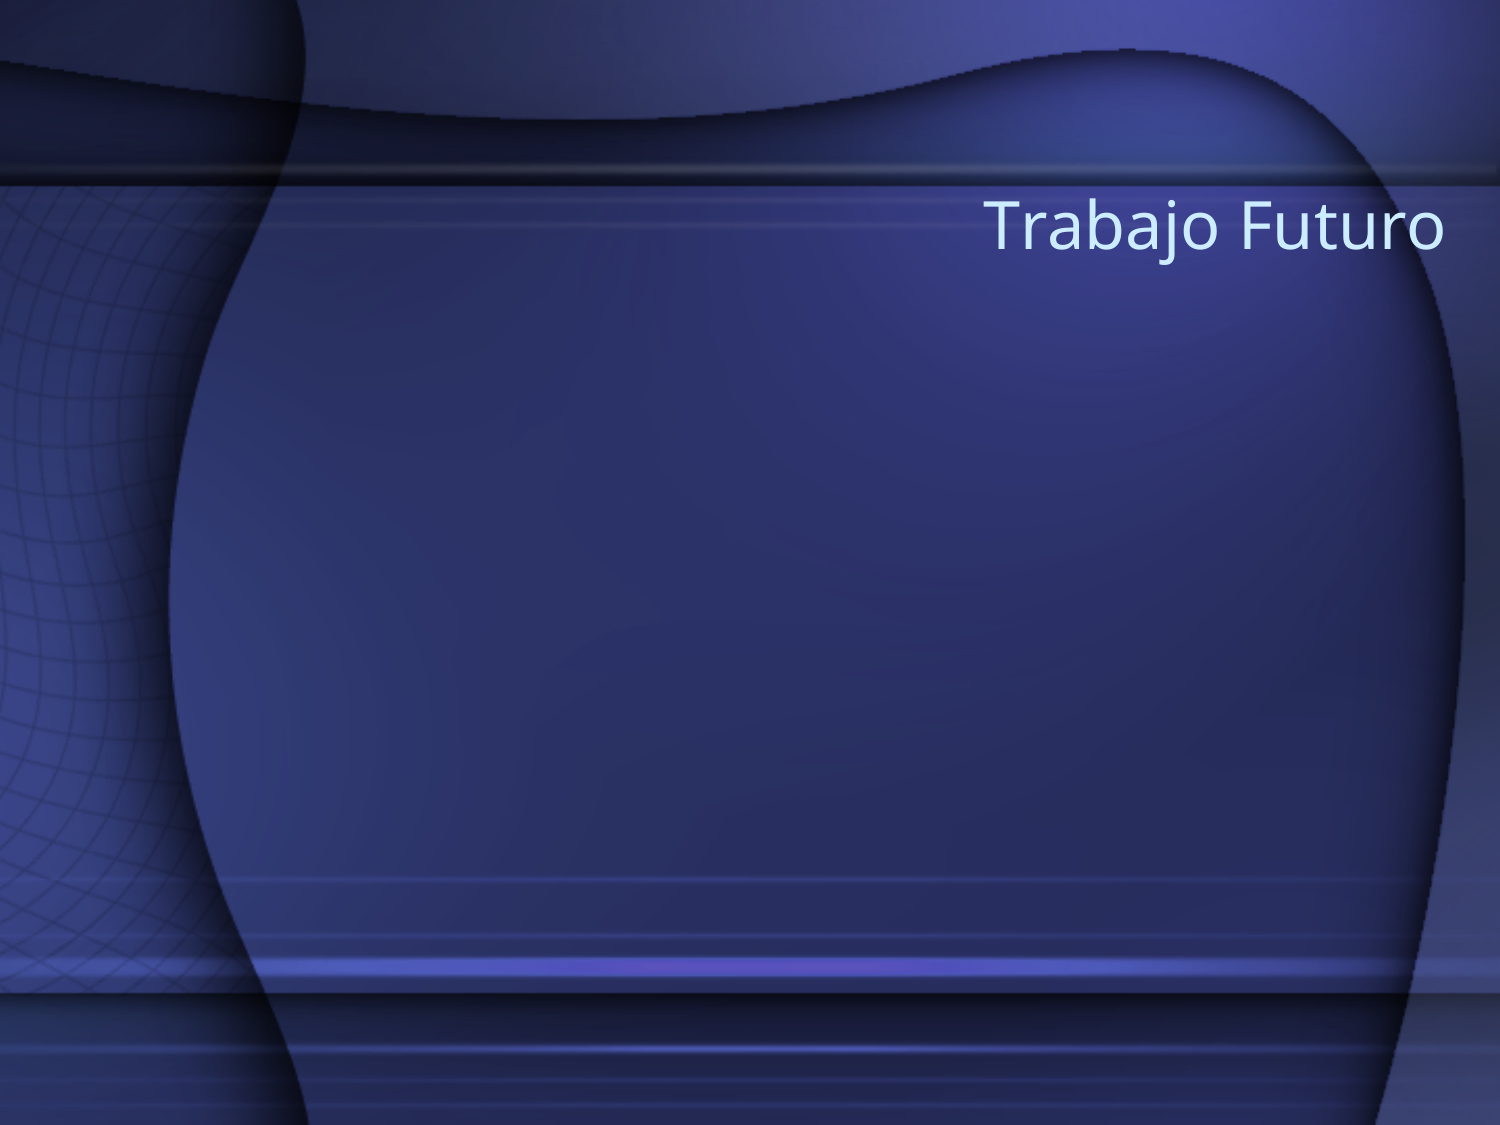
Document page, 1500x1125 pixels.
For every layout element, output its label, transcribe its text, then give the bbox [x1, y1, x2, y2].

picture [0, 0, 1500, 1125]
title Trabajo Futuro [200, 149, 1463, 300]
